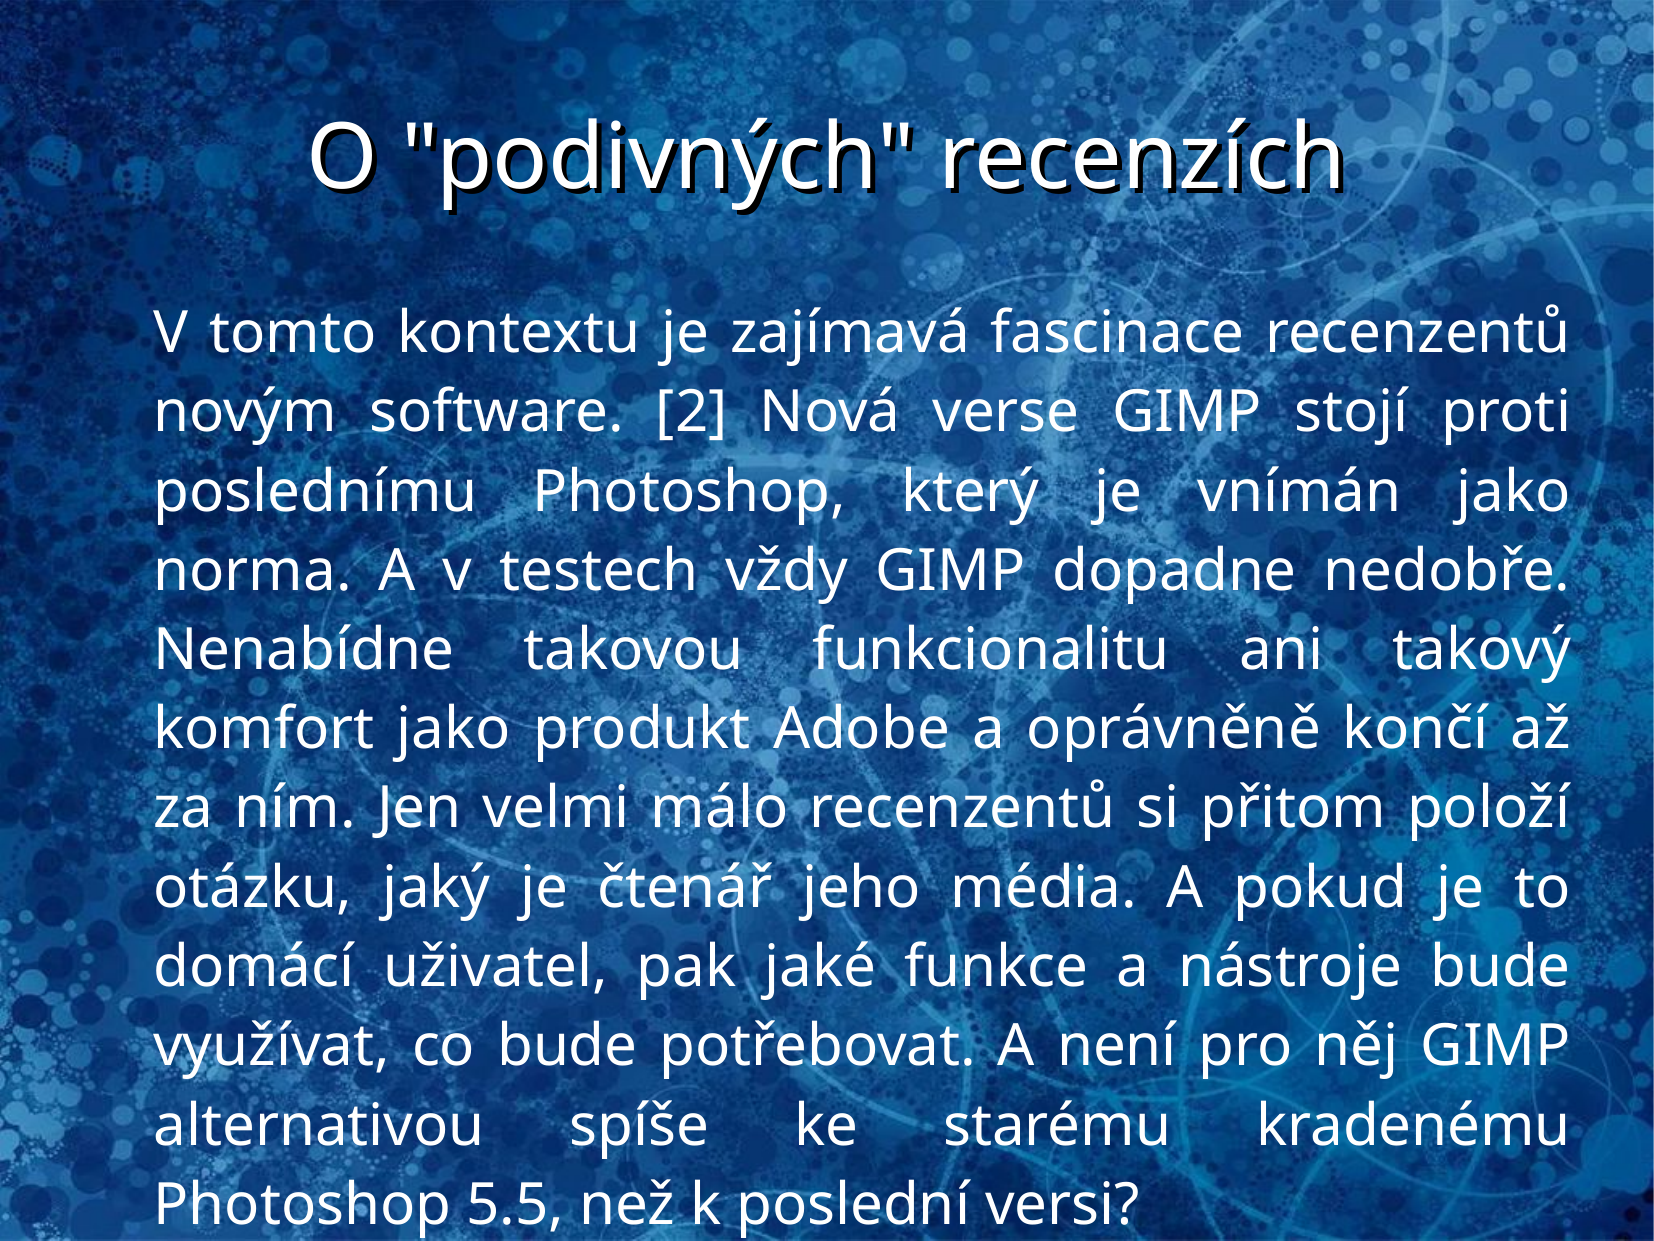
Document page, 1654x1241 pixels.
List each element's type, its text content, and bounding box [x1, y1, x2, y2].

list V tomto kontextu je zajímavá fascinace recenzentů novým software. [2] Nová verse GIMP stojí proti poslednímu Photoshop, který je vnímán jako norma. A v testech vždy GIMP dopadne nedobře. Nenabídne takovou funkcionalitu ani takový komfort jako produkt Adobe a oprávněně končí až za ním. Jen velmi málo recenzentů si přitom položí otázku, jaký je čtenář jeho média. A pokud je to domácí uživatel, pak jaké funkce a nástroje bude využívat, co bude potřebovat. A není pro něj GIMP alternativou spíše ke starému kradenému Photoshop 5.5, než k poslední versi? [82, 290, 1571, 1210]
title O "podivných" recenzích [82, 49, 1571, 257]
picture [0, 0, 1654, 1241]
